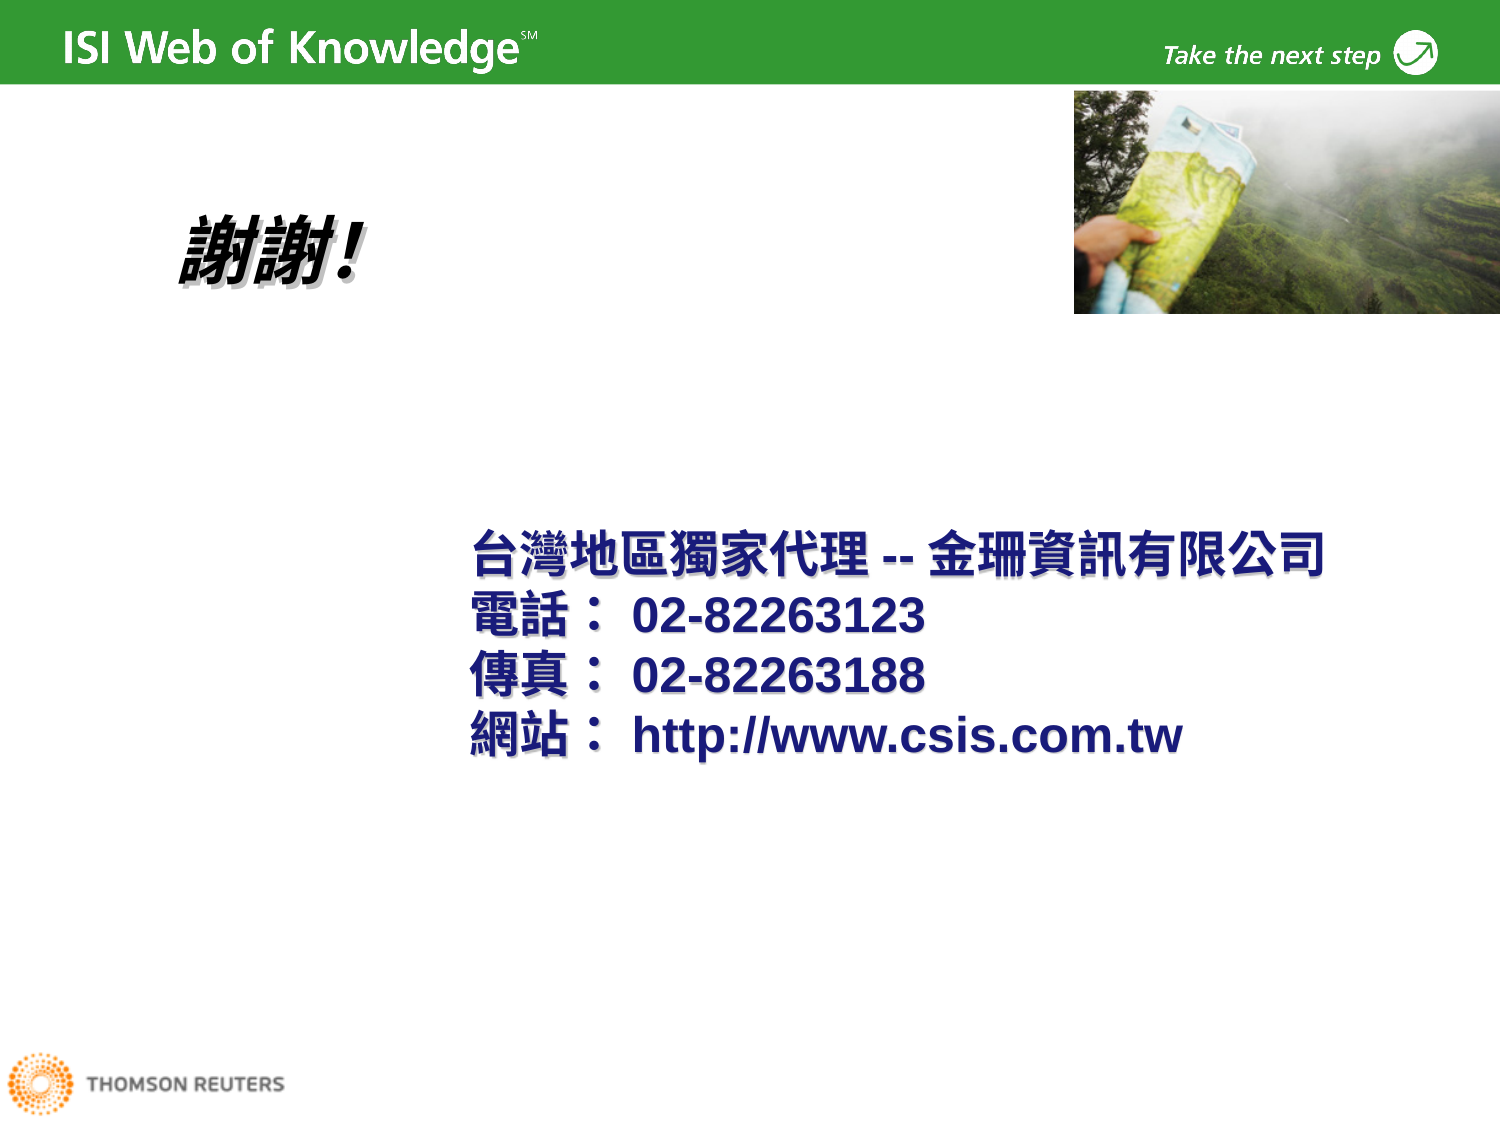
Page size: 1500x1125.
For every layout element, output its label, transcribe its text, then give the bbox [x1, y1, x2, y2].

text_box 謝謝！ [159, 196, 550, 382]
text_box 台灣地區獨家代理--金珊資訊有限公司 電話：02-82263123 傳真：02-82263188 網站：http://www.csis.com.tw [454, 515, 1400, 771]
